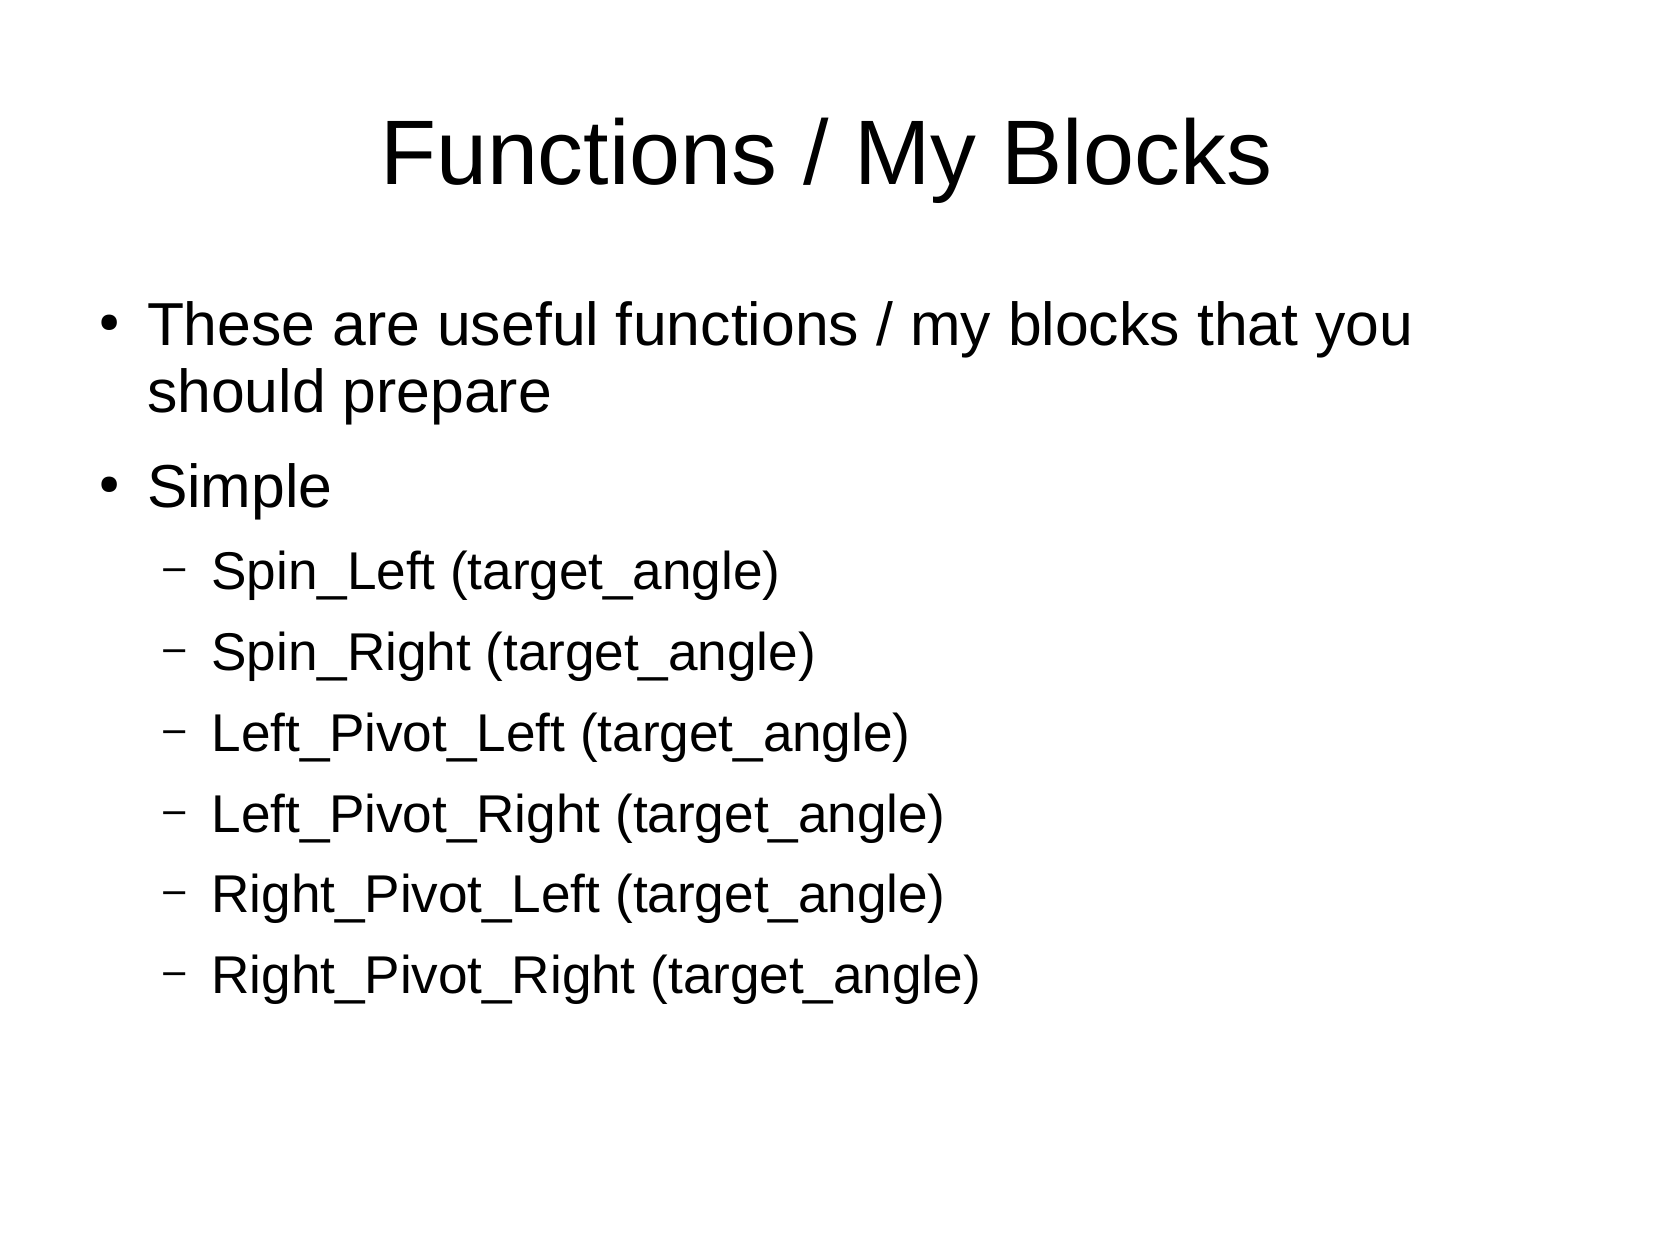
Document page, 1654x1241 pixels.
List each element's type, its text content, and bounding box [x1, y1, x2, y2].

title Functions / My Blocks [82, 49, 1571, 257]
list These are useful functions / my blocks that you should prepare Simple Spin_Left (target_angle) Spin_Right (target_angle) Left_Pivot_Left (target_angle) Left_Pivot_Right (target_angle) Right_Pivot_Left (target_angle) Right_Pivot_Right (target_angle) [82, 290, 1571, 1010]
